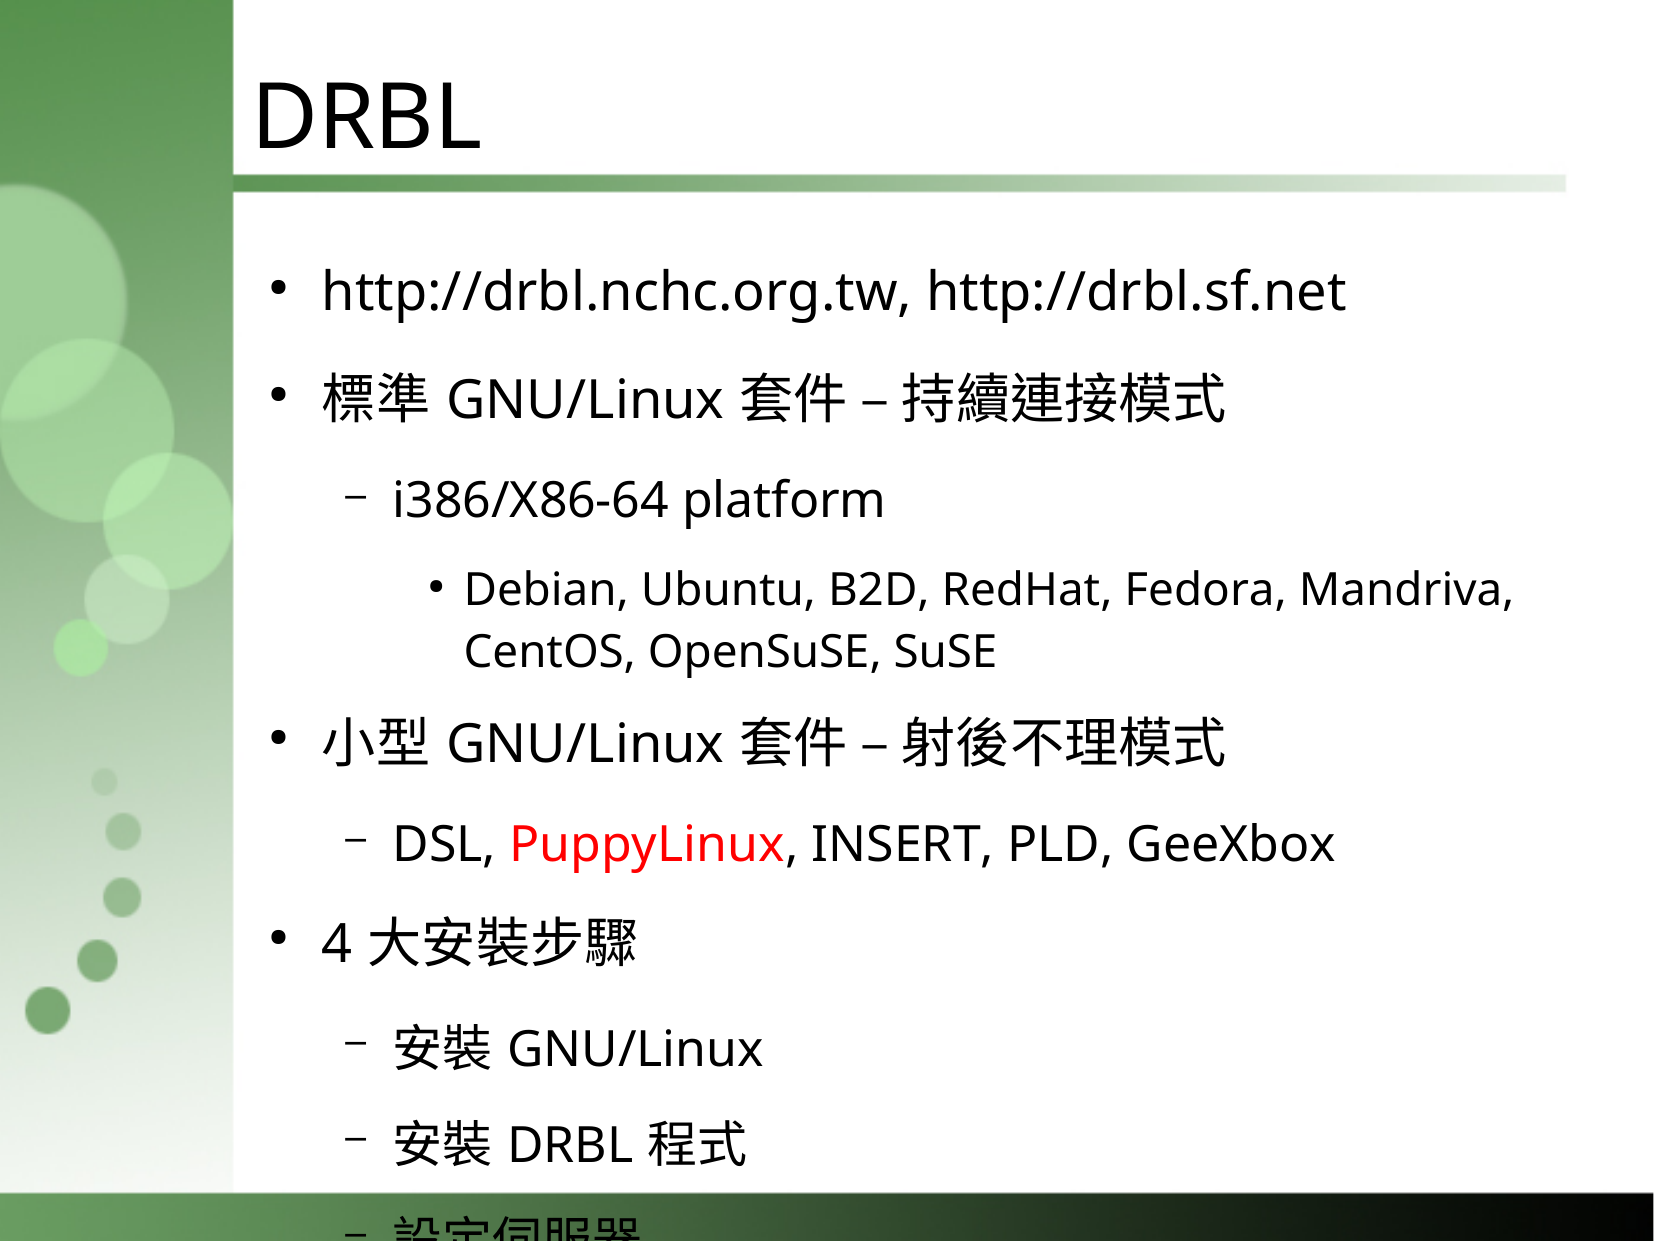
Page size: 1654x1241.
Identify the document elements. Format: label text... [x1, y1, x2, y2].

picture [551, 1233, 558, 1241]
picture [623, 1221, 632, 1229]
list http://drbl.nchc.org.tw, http://drbl.sf.net 標準GNU/Linux套件 – 持續連接模式 i386/X86-64 platform Debian, Ubuntu, B2D, RedHat, Fedora, Mandriva, CentOS, OpenSuSE, SuSE 小型GNU/Linux套件 – 射後不理模式 DSL, PuppyLinux, INSERT, PLD, GeeXbox 4大安裝步驟 安裝GNU/Linux 安裝DRBL程式 設定伺服器 設定用戶端 [236, 244, 1595, 1189]
picture [551, 1221, 558, 1230]
picture [602, 1221, 611, 1229]
picture [0, 0, 1654, 1241]
title DRBL [236, 41, 1595, 185]
